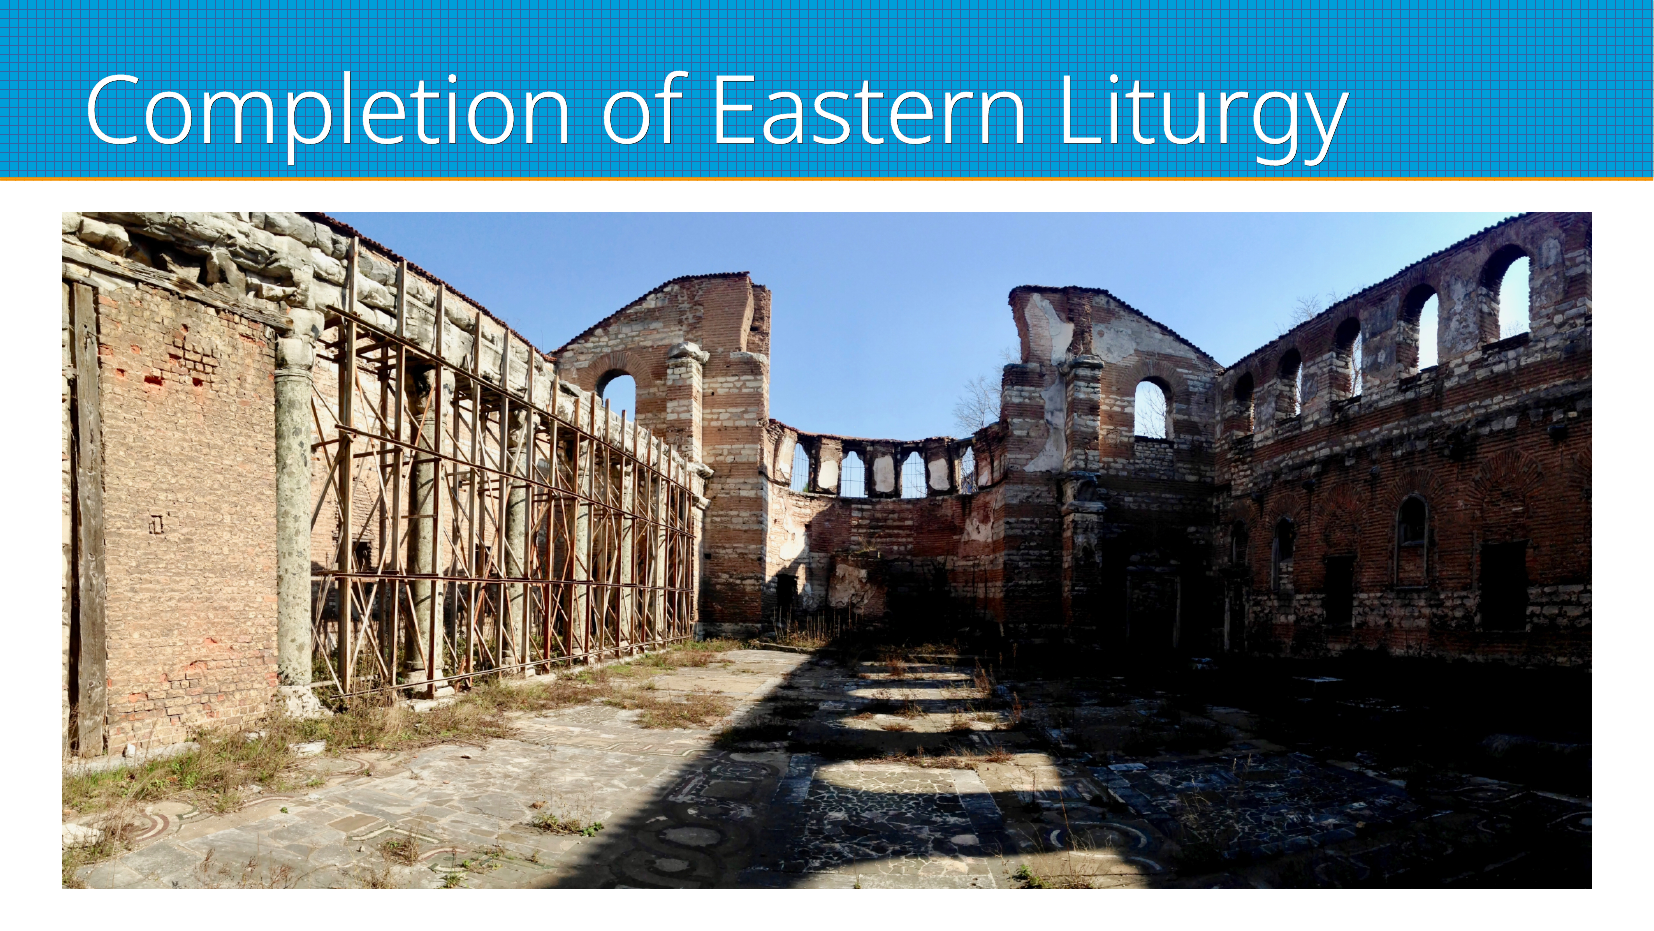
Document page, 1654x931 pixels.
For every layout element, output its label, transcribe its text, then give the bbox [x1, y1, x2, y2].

title Completion of Eastern Liturgy [82, 14, 1571, 171]
picture [62, 212, 1592, 889]
